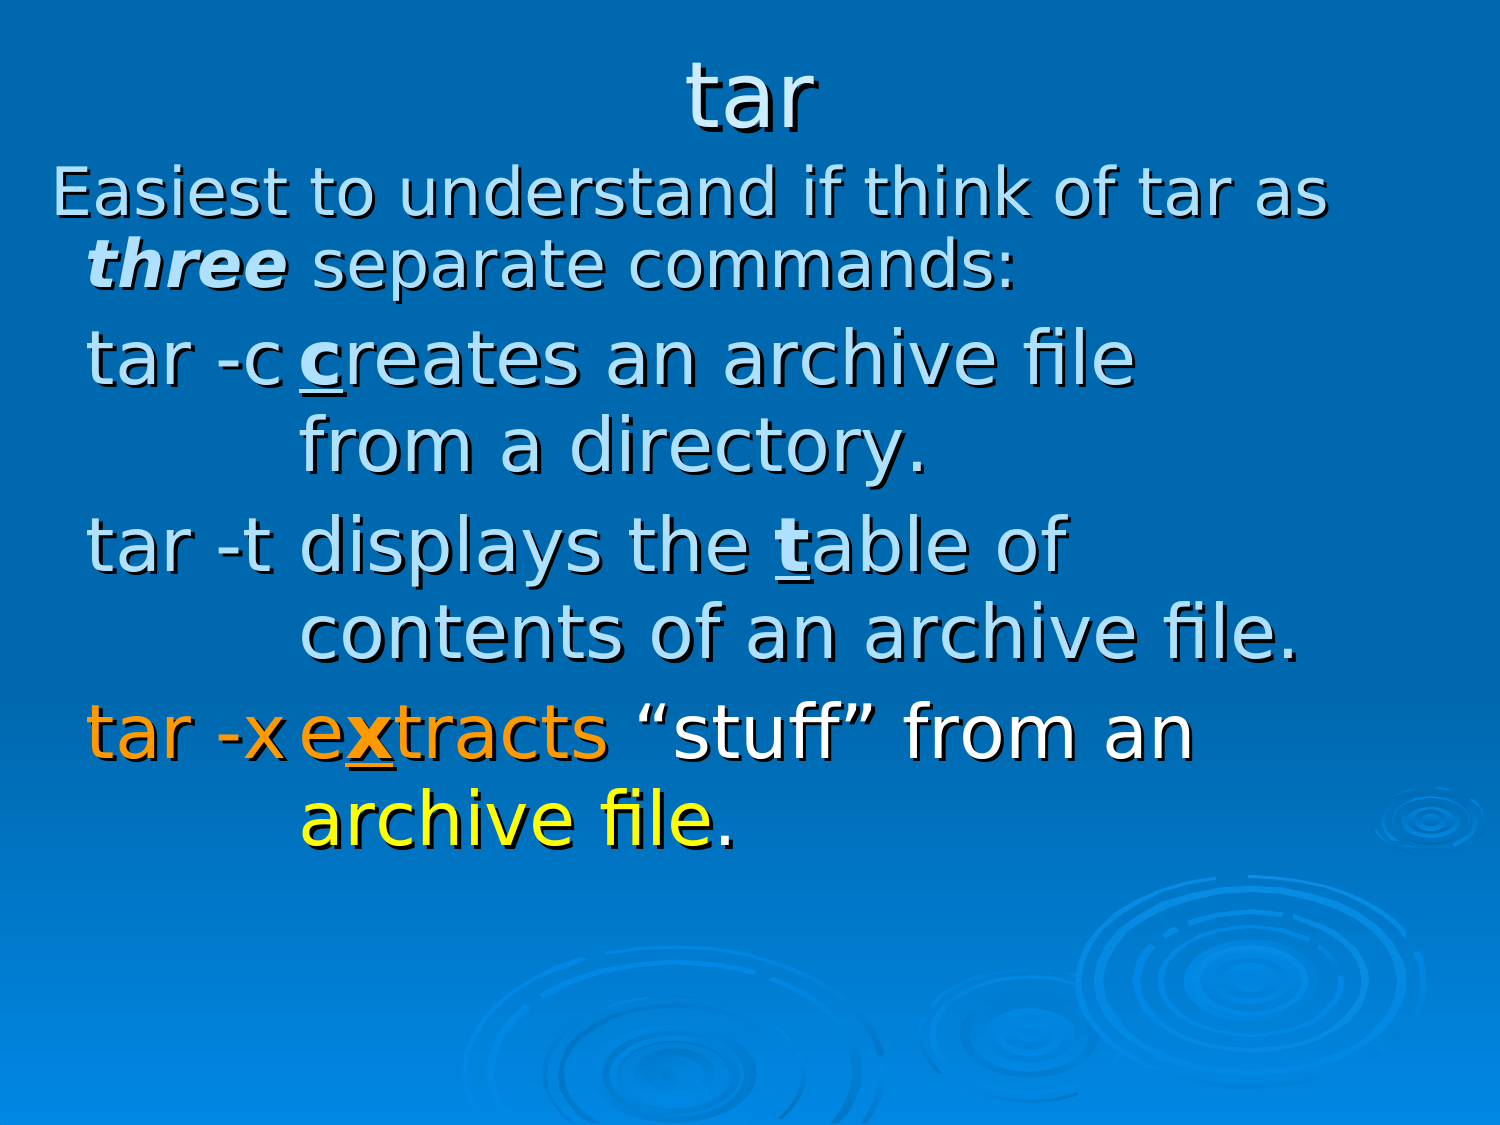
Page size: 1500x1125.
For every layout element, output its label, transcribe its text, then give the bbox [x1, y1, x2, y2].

title tar [75, 36, 1426, 149]
list Easiest to understand if think of tar as three separate commands: tar -c creates an archive file from a directory. tar -t displays the table of contents of an archive file. tar -x extracts “stuff” from an archive file. [0, 149, 1463, 1076]
